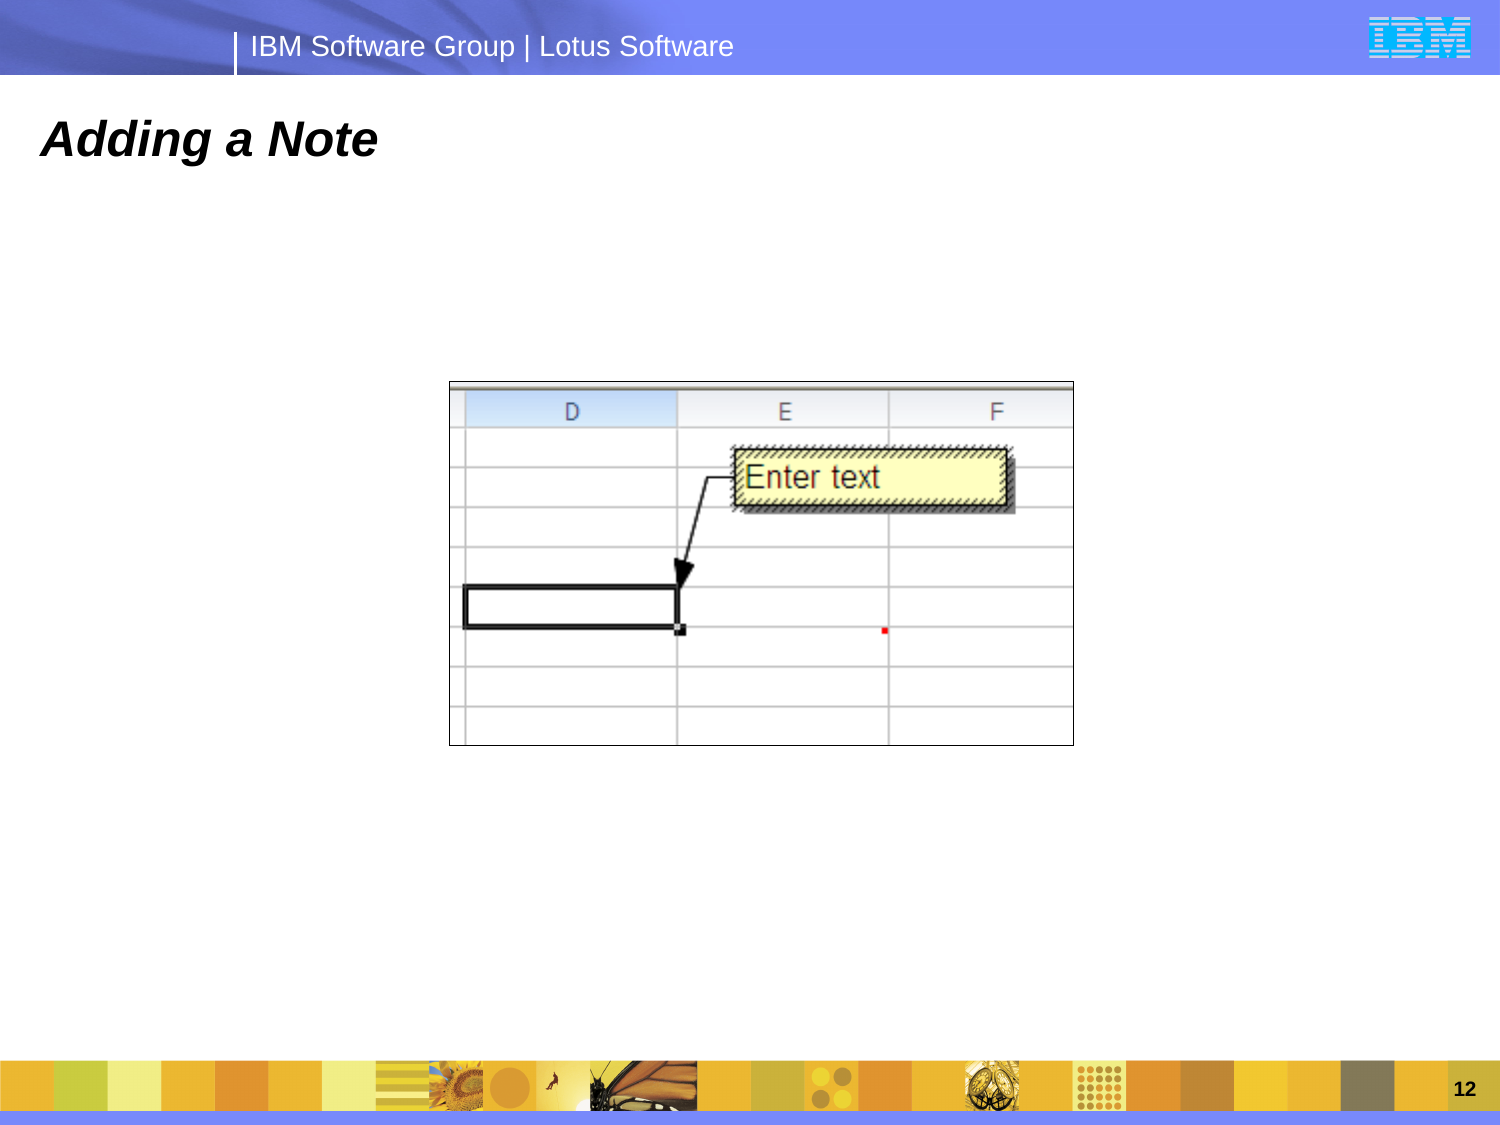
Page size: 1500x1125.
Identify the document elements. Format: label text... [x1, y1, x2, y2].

picture [449, 381, 1074, 746]
picture [0, 0, 1500, 75]
title Adding a Note [25, 106, 1378, 189]
picture [0, 1060, 1500, 1111]
